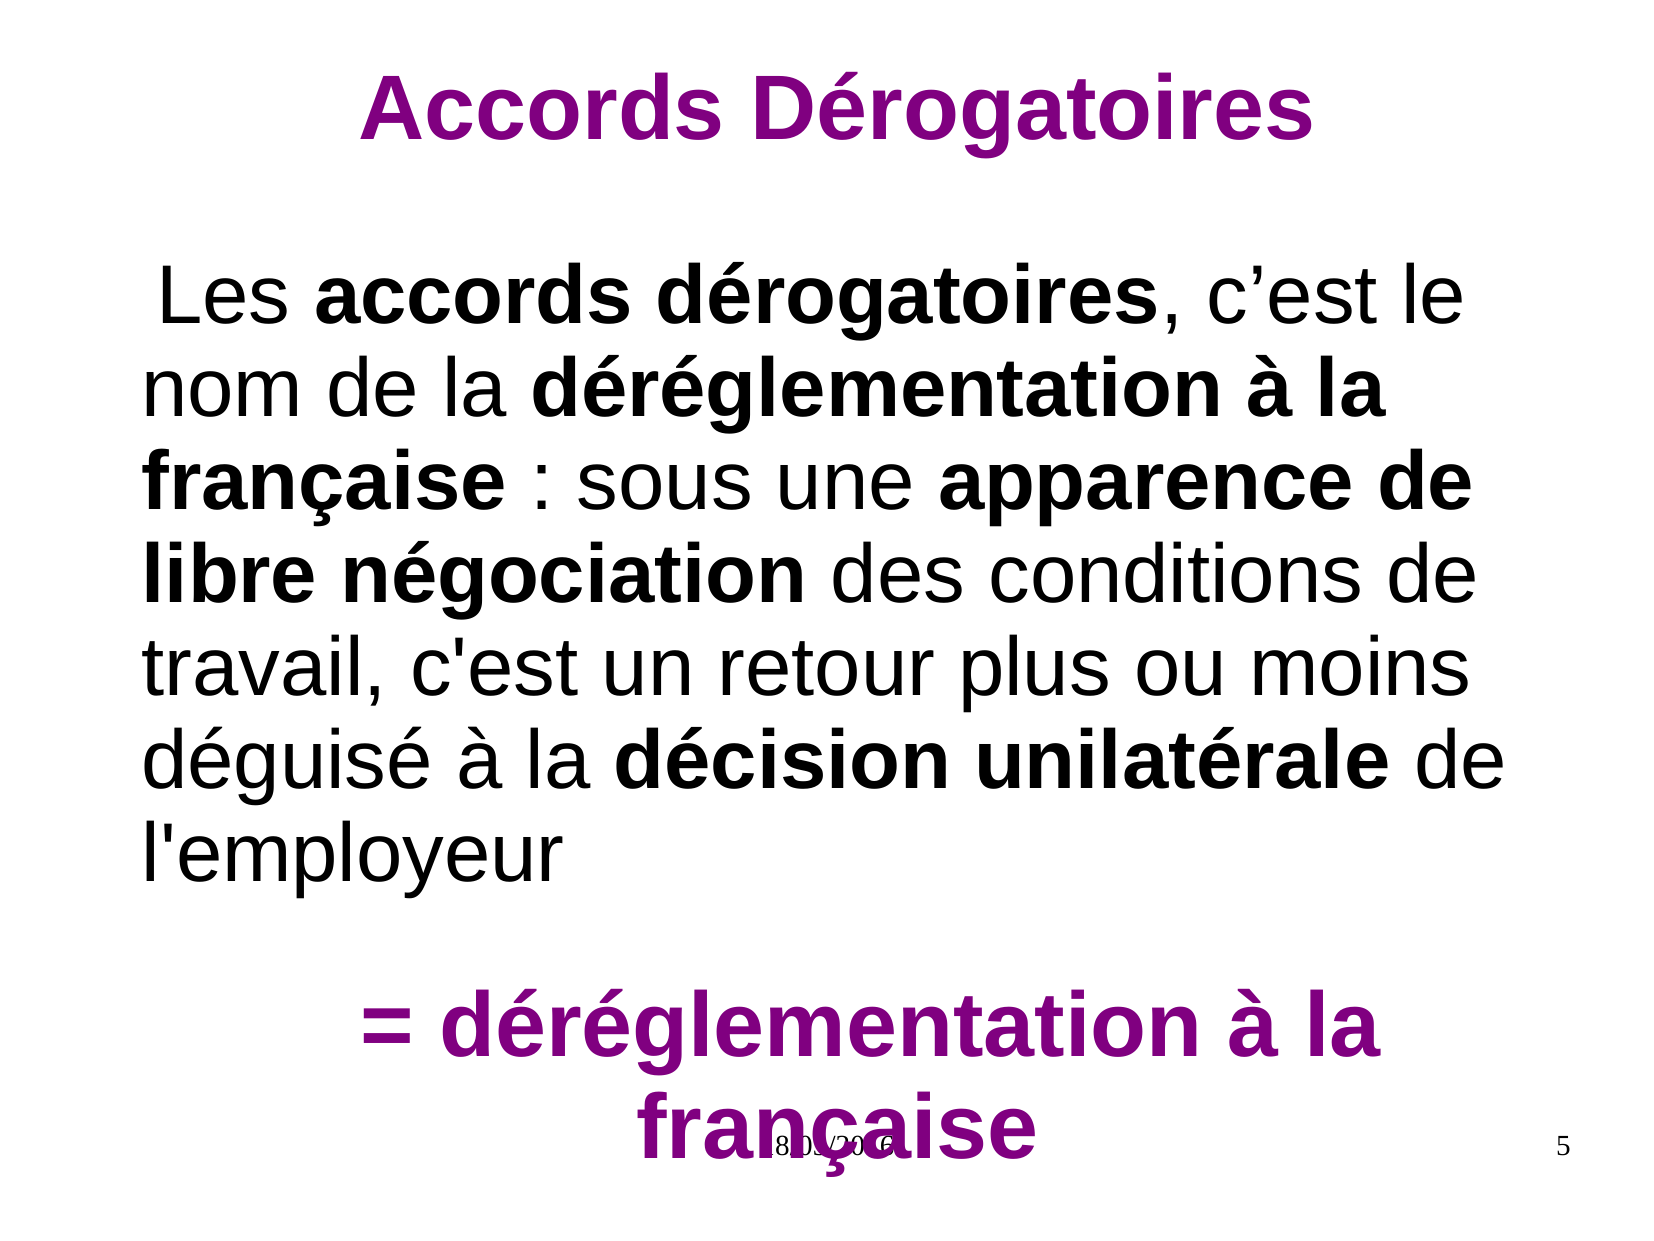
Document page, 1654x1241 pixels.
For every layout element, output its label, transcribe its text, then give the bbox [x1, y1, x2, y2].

title Accords Dérogatoires [82, 49, 1583, 166]
list Les accords dérogatoires, c’est le nom de la déréglementation à la française : sous une apparence de libre négociation des conditions de travail, c'est un retour plus ou moins déguisé à la décision unilatérale de l'employeur [141, 248, 1571, 922]
title = déréglementation à la française [82, 973, 1583, 1179]
